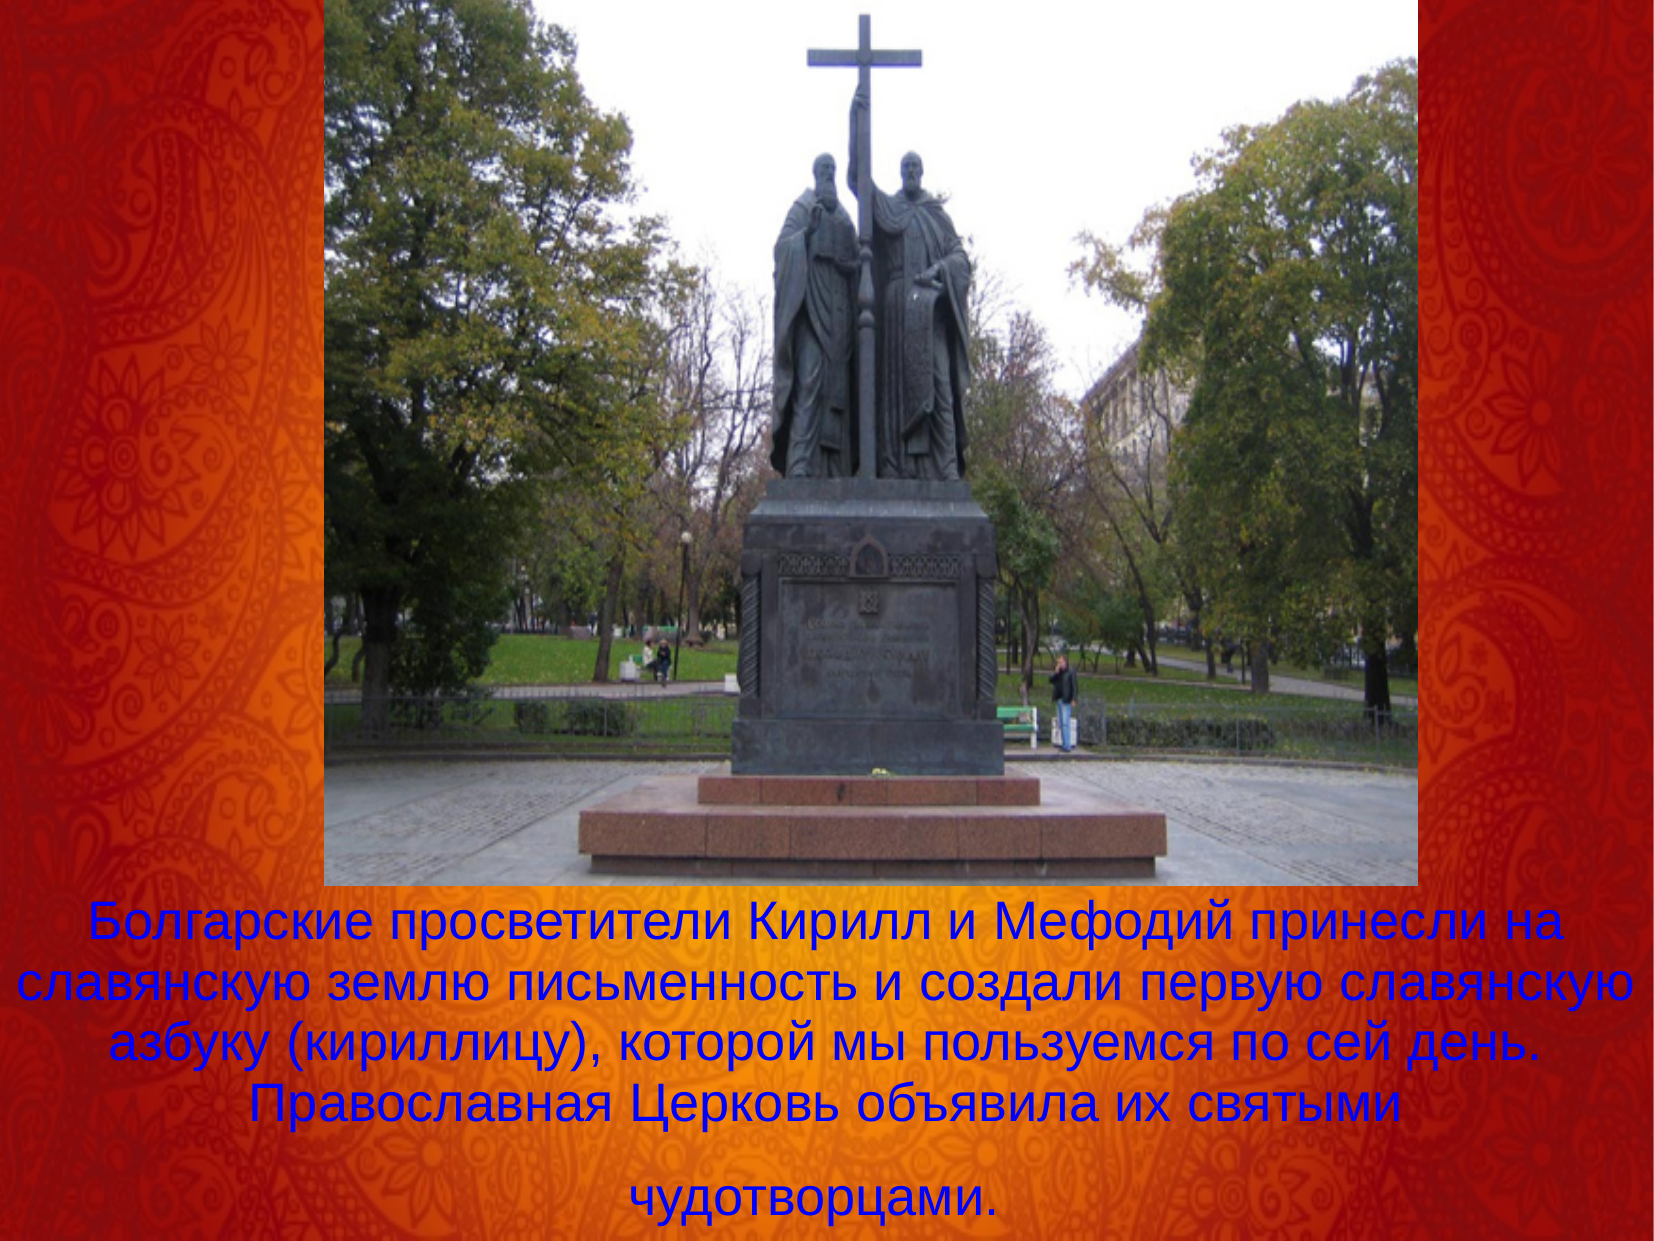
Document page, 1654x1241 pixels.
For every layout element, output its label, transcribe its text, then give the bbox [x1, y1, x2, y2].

picture [0, 0, 1654, 885]
text_box Болгарские просветители Кирилл и Мефодий принесли на славянскую землю письменность и создали первую славянскую азбуку (кириллицу), которой мы пользуемся по сей день. Православная Церковь объявила их святыми чудотворцами. [0, 885, 1654, 1241]
